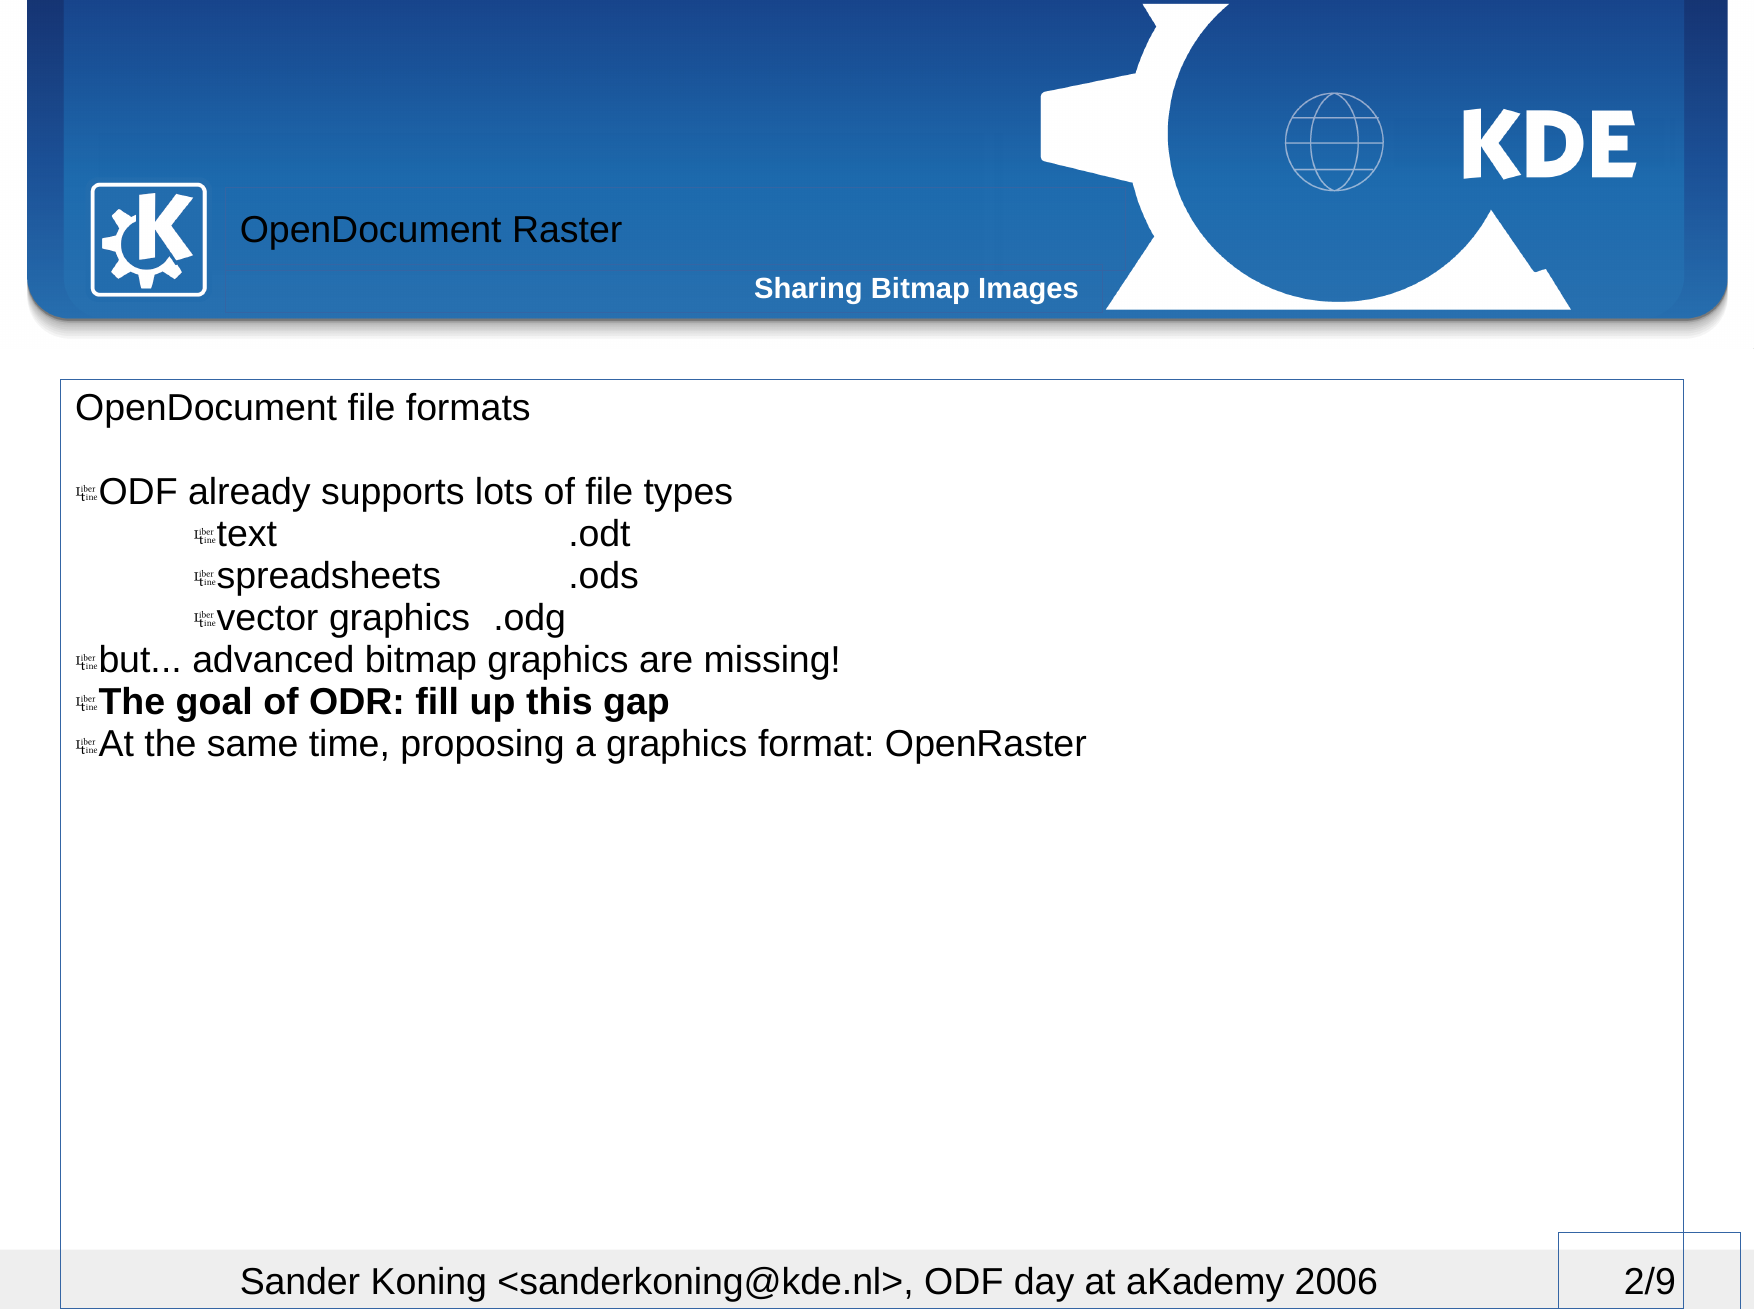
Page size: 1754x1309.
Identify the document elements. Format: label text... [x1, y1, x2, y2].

picture [0, 0, 1754, 349]
text_box OpenDocument file formats ODF already supports lots of file types text .odt spreadsheets .ods vector graphics .odg but... advanced bitmap graphics are missing! The goal of ODR: fill up this gap At the same time, proposing a graphics format: OpenRaster [60, 379, 1684, 1309]
